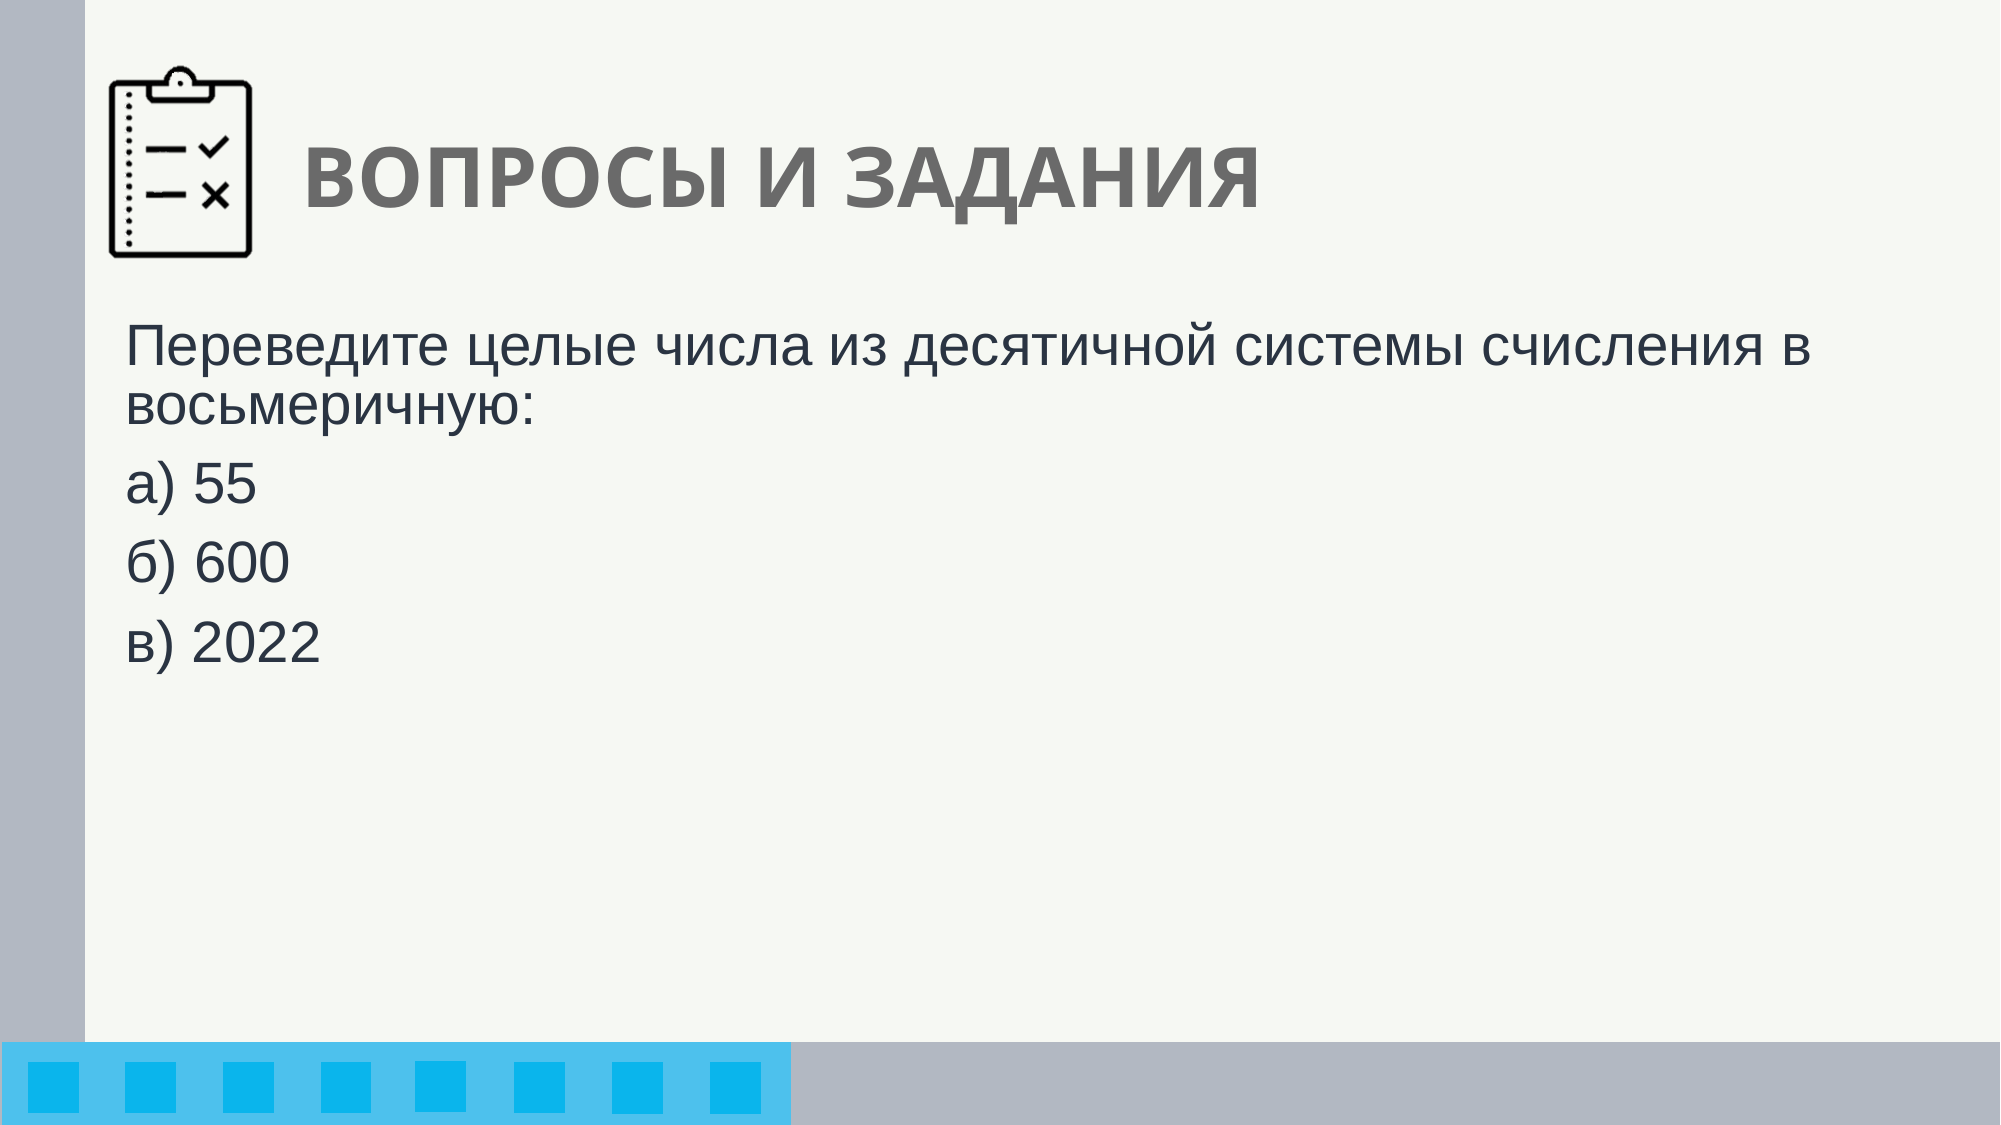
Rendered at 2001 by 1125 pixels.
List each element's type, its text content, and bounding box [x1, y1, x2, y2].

list Переведите целые числа из десятичной системы счисления в восьмеричную: а) 55 б) 600 в) 2022 [110, 311, 1892, 1058]
title ВОПРОСЫ И ЗАДАНИЯ [285, 67, 1892, 286]
